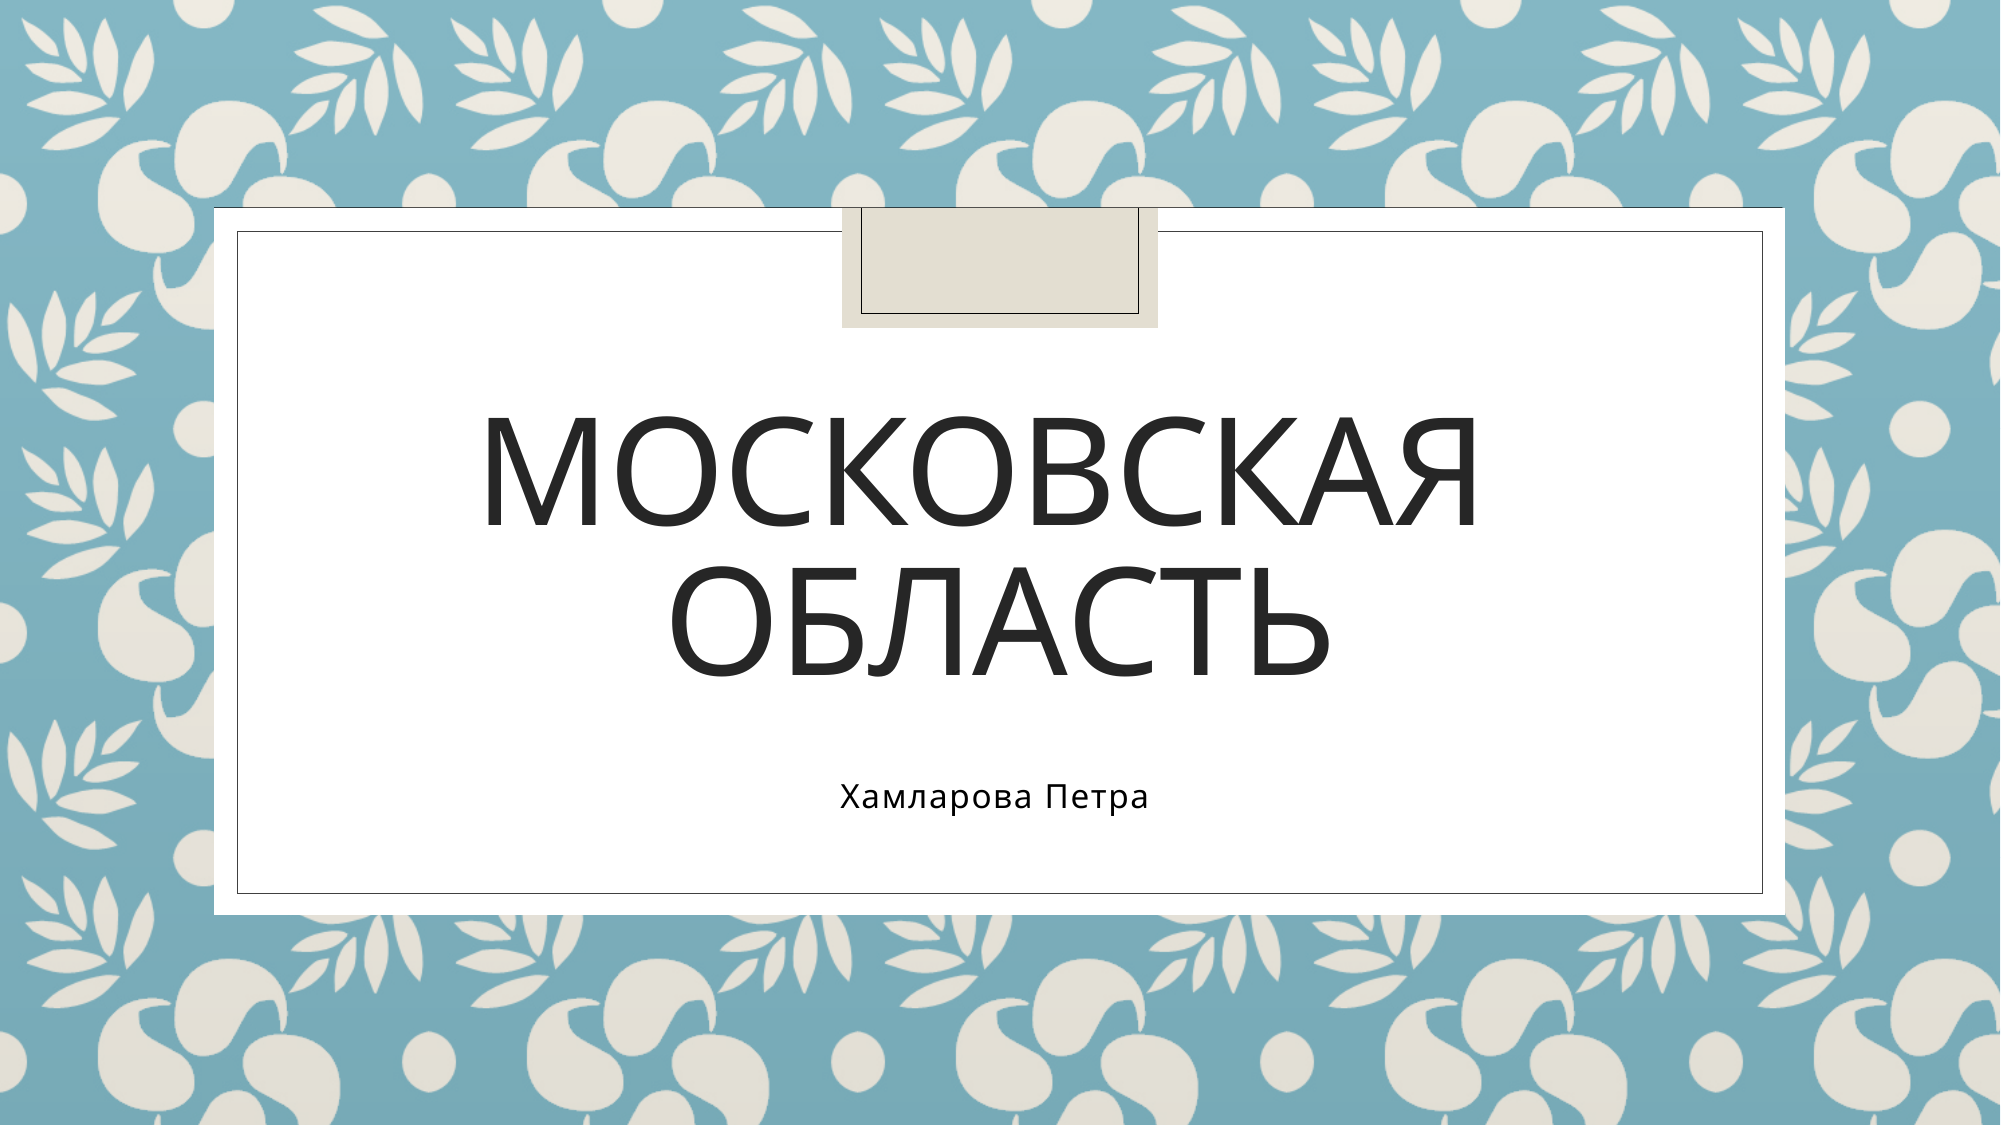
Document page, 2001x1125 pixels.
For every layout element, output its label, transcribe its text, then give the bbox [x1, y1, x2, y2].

subtitle Хамларова Петра [256, 768, 1745, 844]
title Московская область [256, 343, 1744, 768]
